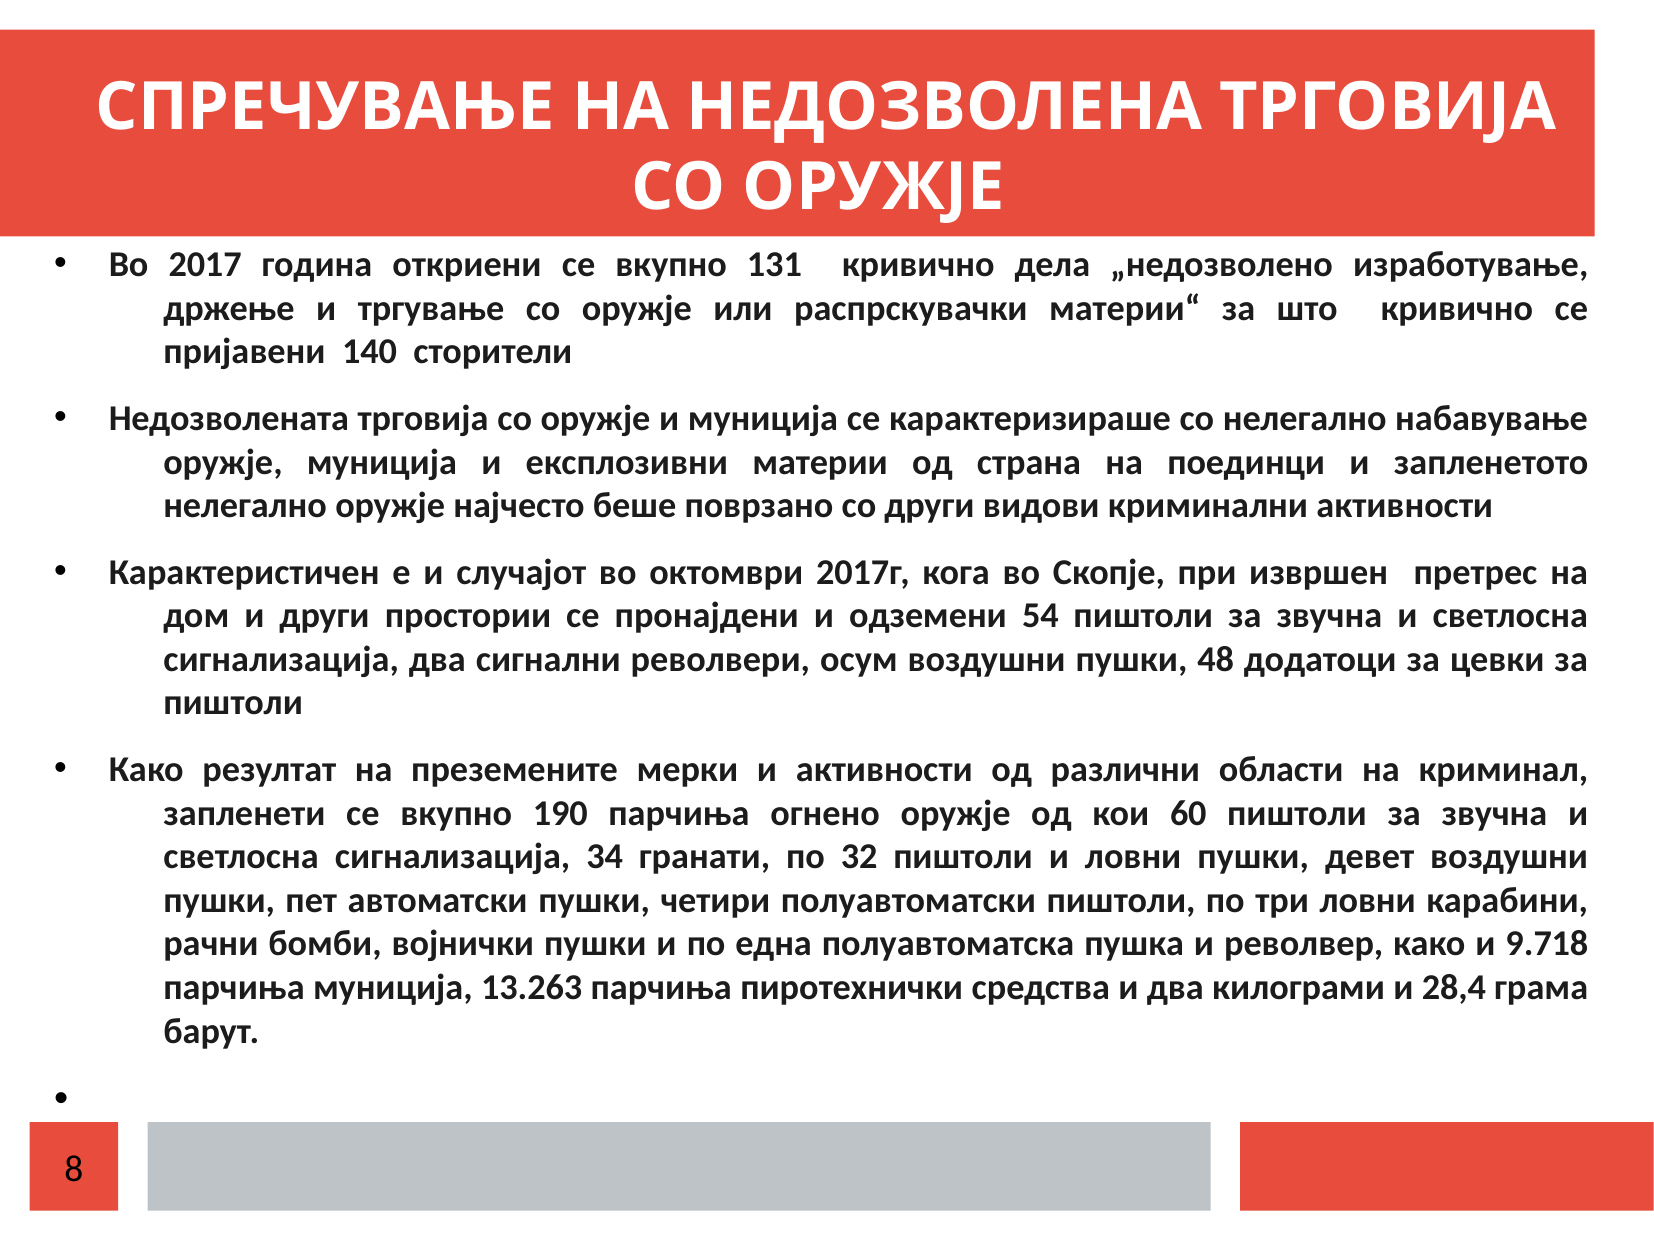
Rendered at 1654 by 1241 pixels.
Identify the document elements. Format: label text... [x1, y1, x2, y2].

list Во 2017 година откриени се вкупно 131 кривично дела „недозволено изработување, држење и тргување со оружје или распрскувачки материи“ за што кривично се пријавени 140 сторители Недозволената трговија со оружје и муниција се карактеризираше со нелегално набавување оружје, муниција и експлозивни материи од страна на поединци и запленетото нелегално оружје најчесто беше поврзано со други видови криминални активности Карактеристичен е и случајот во октомври 2017г, кога во Скопје, при извршен претрес на дом и други простории се пронајдени и одземени 54 пиштоли за звучна и светлосна сигнализација, два сигнални револвери, осум воздушни пушки, 48 додатоци за цевки за пиштоли Како резултат на преземените мерки и активности од различни области на криминал, запленети се вкупно 190 парчиња огнено оружје од кои 60 пиштоли за звучна и светлосна сигнализација, 34 гранати, по 32 пиштоли и ловни пушки, девет воздушни пушки, пет автоматски пушки, четири полуавтоматски пиштоли, по три ловни карабини, рачни бомби, војнички пушки и по една полуавтоматска пушка и револвер, како и 9.718 парчиња муниција, 13.263 парчиња пиротехнички средства и два килограми и 28,4 грама барут. [54, 240, 1590, 1093]
text_box [29, 1122, 119, 1211]
title СПРЕЧУВАЊЕ НА НЕДОЗВОЛЕНА ТРГОВИЈА СО ОРУЖЈЕ [59, 63, 1595, 211]
